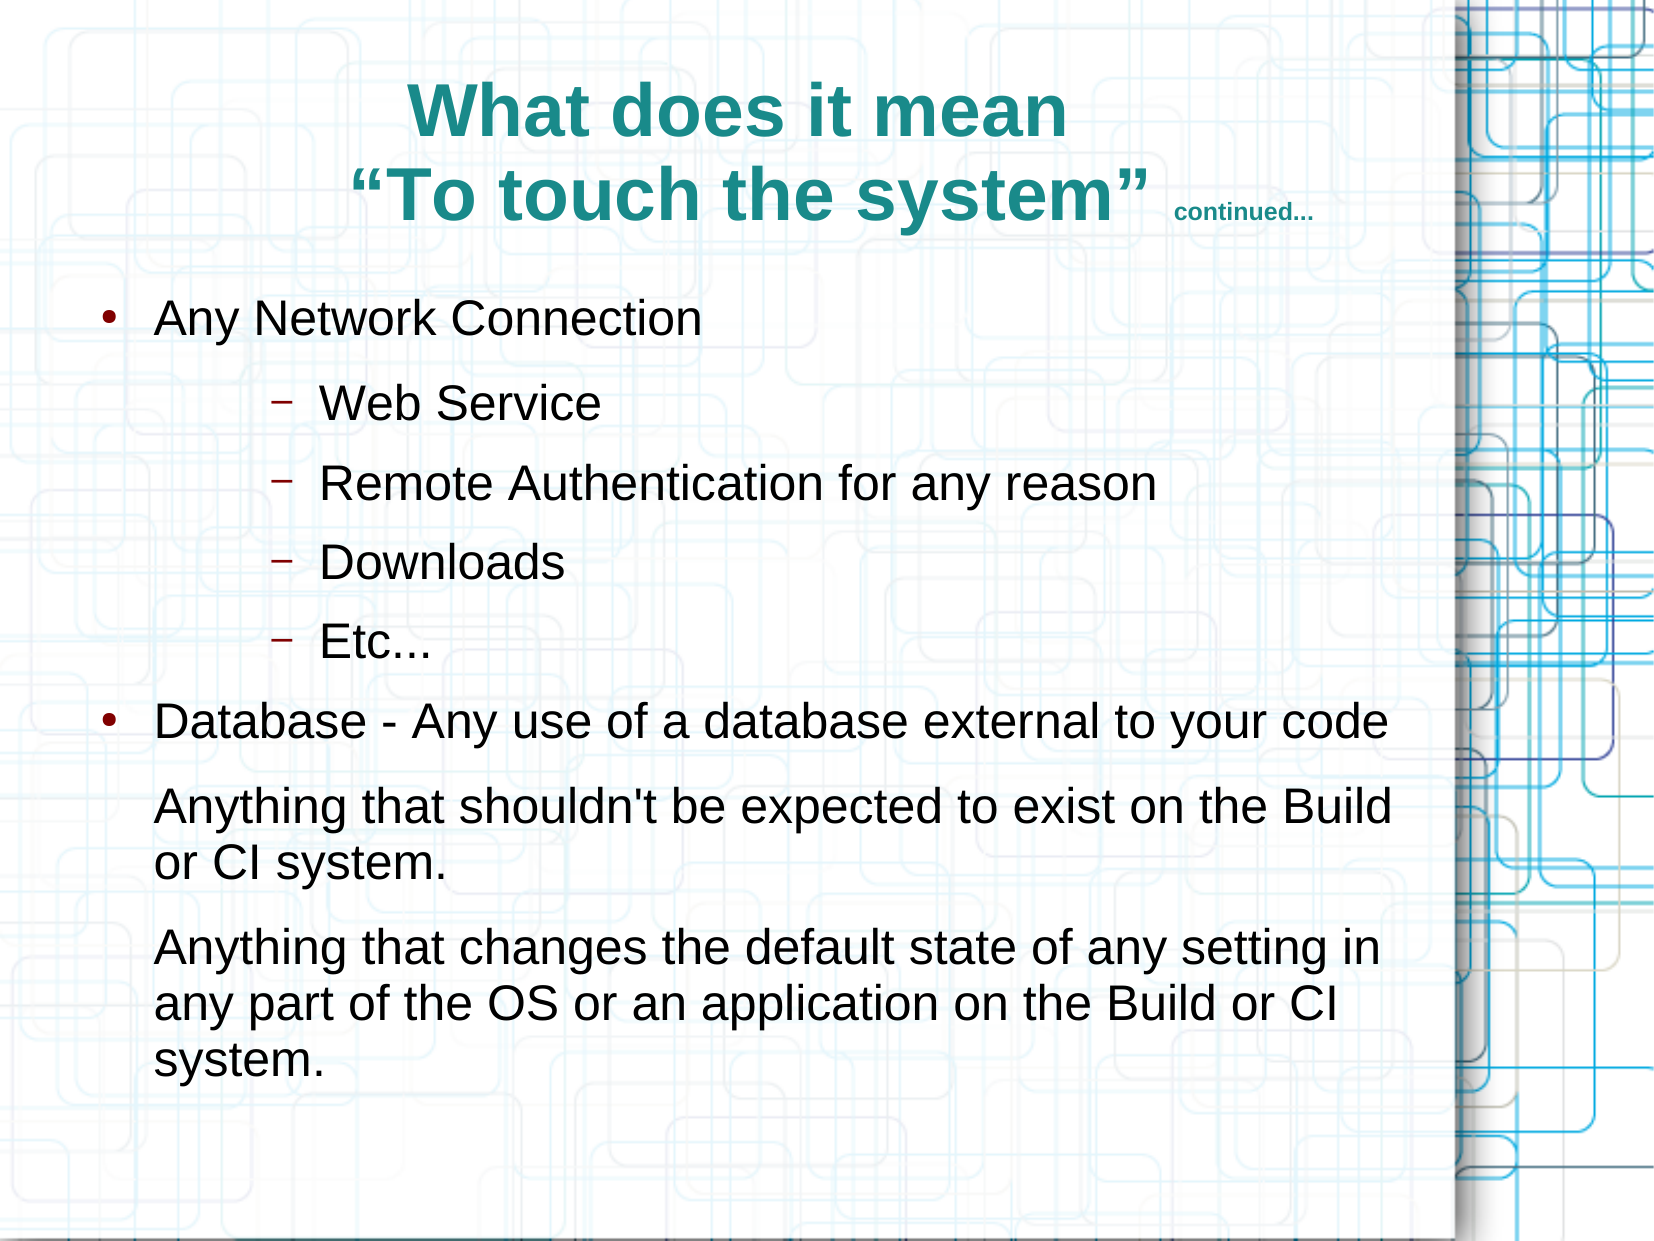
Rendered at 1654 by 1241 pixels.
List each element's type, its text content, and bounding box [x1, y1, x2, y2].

picture [0, 0, 1654, 1241]
title What does it mean “To touch the system” continued... [59, 49, 1418, 257]
list Any Network Connection Web Service Remote Authentication for any reason Downloads Etc... Database - Any use of a database external to your code Anything that shouldn't be expected to exist on the Build or CI system. Anything that changes the default state of any setting in any part of the OS or an application on the Build or CI system. [82, 290, 1418, 1172]
